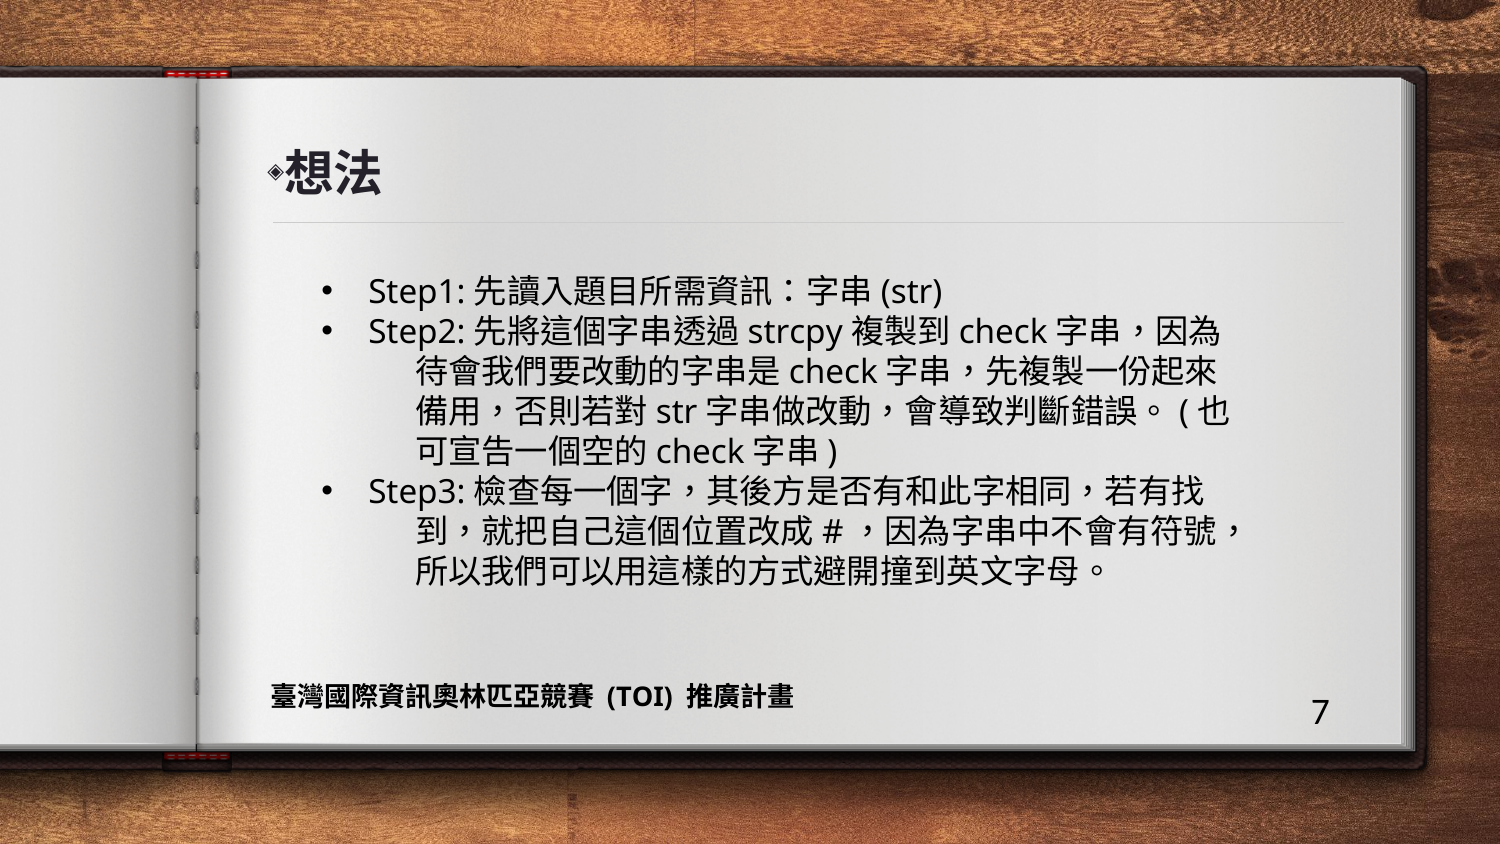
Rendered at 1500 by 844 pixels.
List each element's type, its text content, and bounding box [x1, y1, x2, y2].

text_box [1295, 672, 1386, 737]
list 想法 [252, 126, 1194, 216]
text_box Step1:先讀入題目所需資訊：字串(str) Step2:先將這個字串透過strcpy複製到check字串，因為待會我們要改動的字串是check字串，先複製一份起來備用，否則若對str字串做改動，會導致判斷錯誤。(也可宣告一個空的check字串) Step3:檢查每一個字，其後方是否有和此字相同，若有找到，就把自己這個位置改成#，因為字串中不會有符號，所以我們可以用這樣的方式避開撞到英文字母。 [306, 262, 1248, 602]
